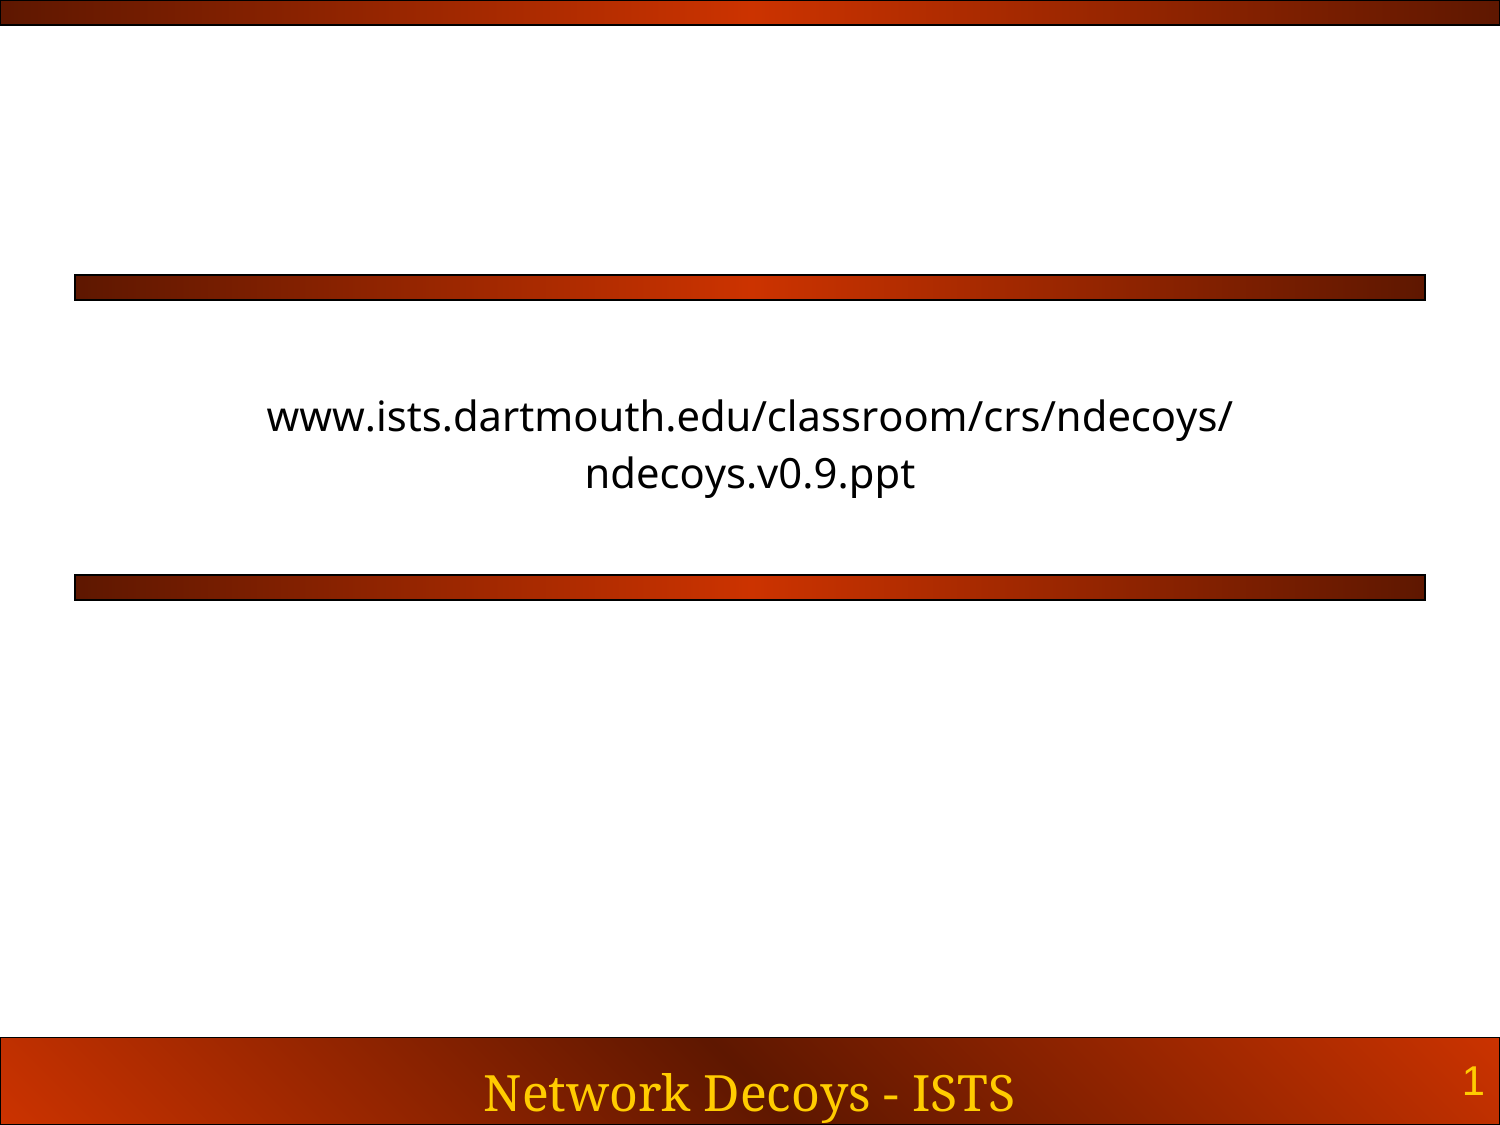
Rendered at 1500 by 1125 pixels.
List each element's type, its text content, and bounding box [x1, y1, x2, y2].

title www.ists.dartmouth.edu/classroom/crs/ndecoys/ndecoys.v0.9.ppt [112, 326, 1388, 562]
